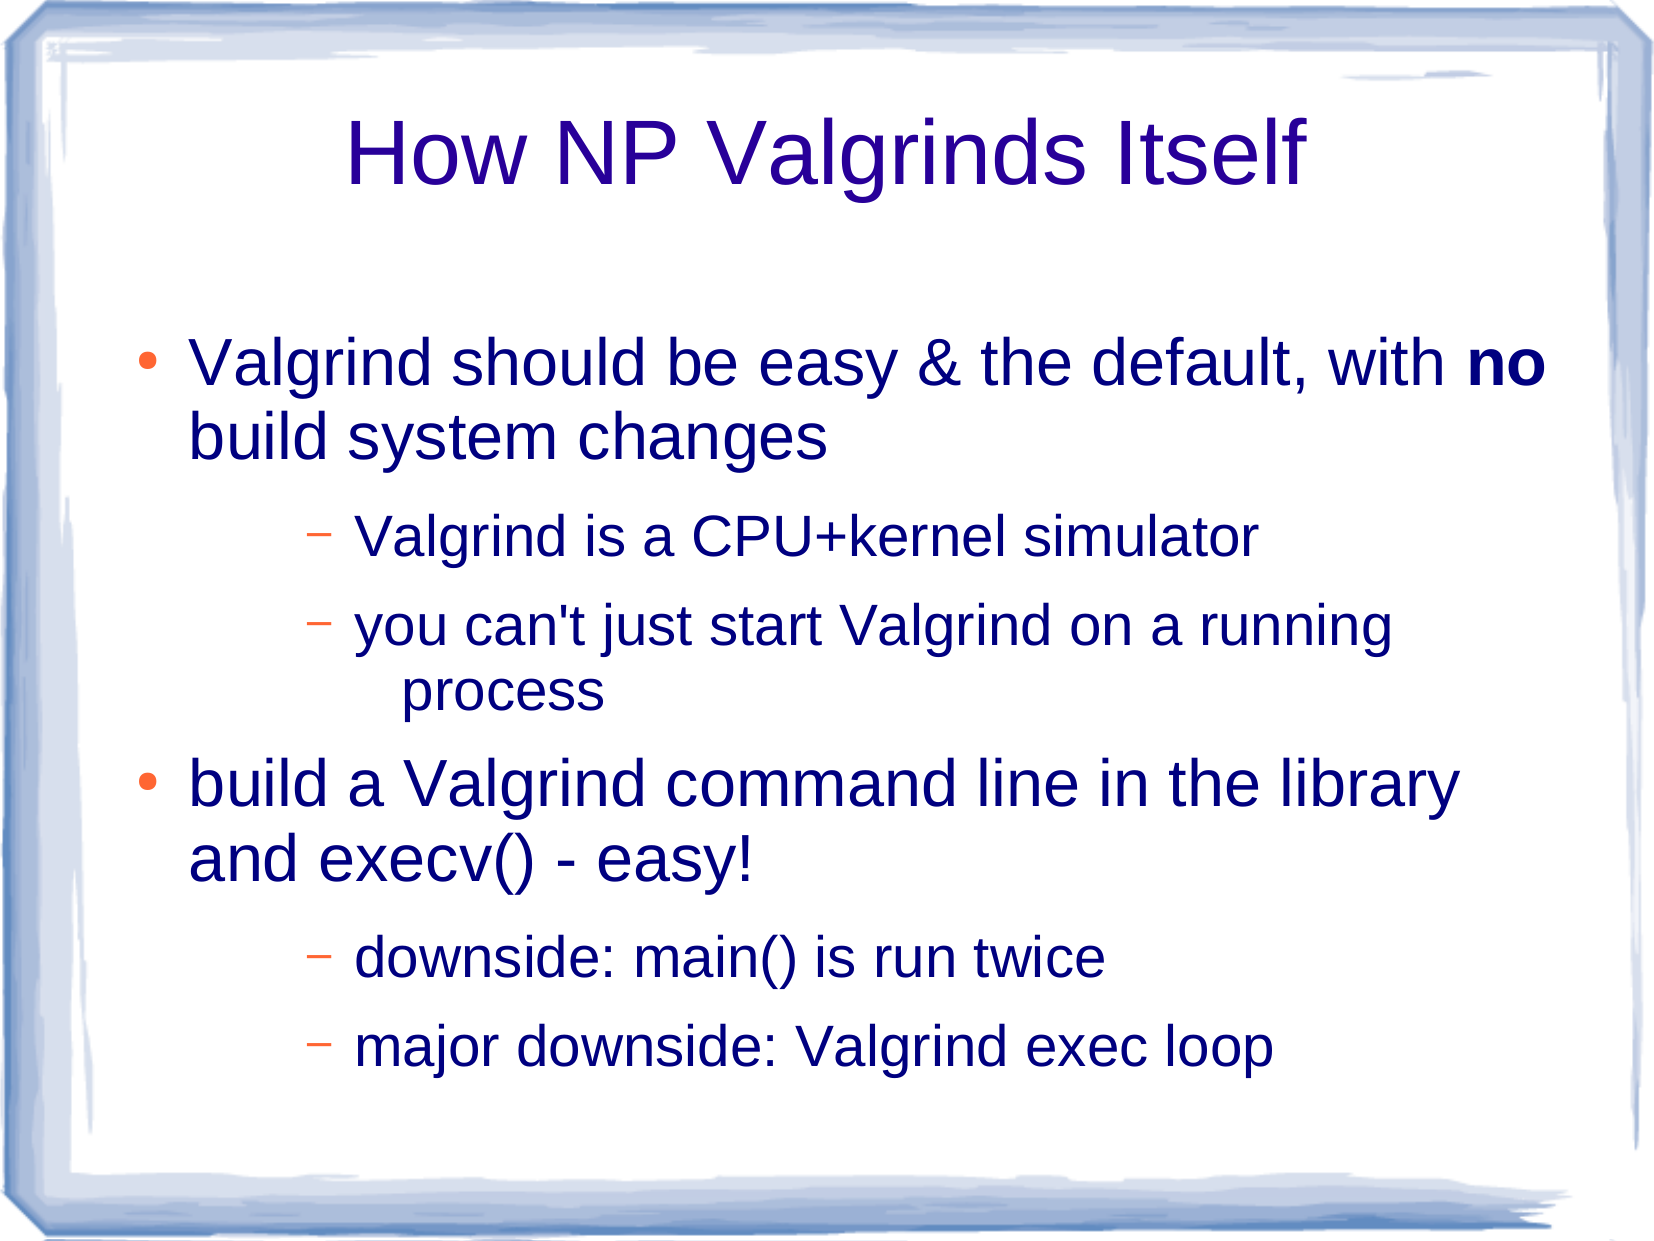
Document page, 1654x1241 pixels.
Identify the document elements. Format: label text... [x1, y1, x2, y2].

title How NP Valgrinds Itself [82, 56, 1571, 250]
picture [0, 0, 1654, 1241]
list Valgrind should be easy & the default, with no build system changes Valgrind is a CPU+kernel simulator you can't just start Valgrind on a running process build a Valgrind command line in the library and execv() - easy! downside: main() is run twice major downside: Valgrind exec loop [118, 324, 1571, 1129]
